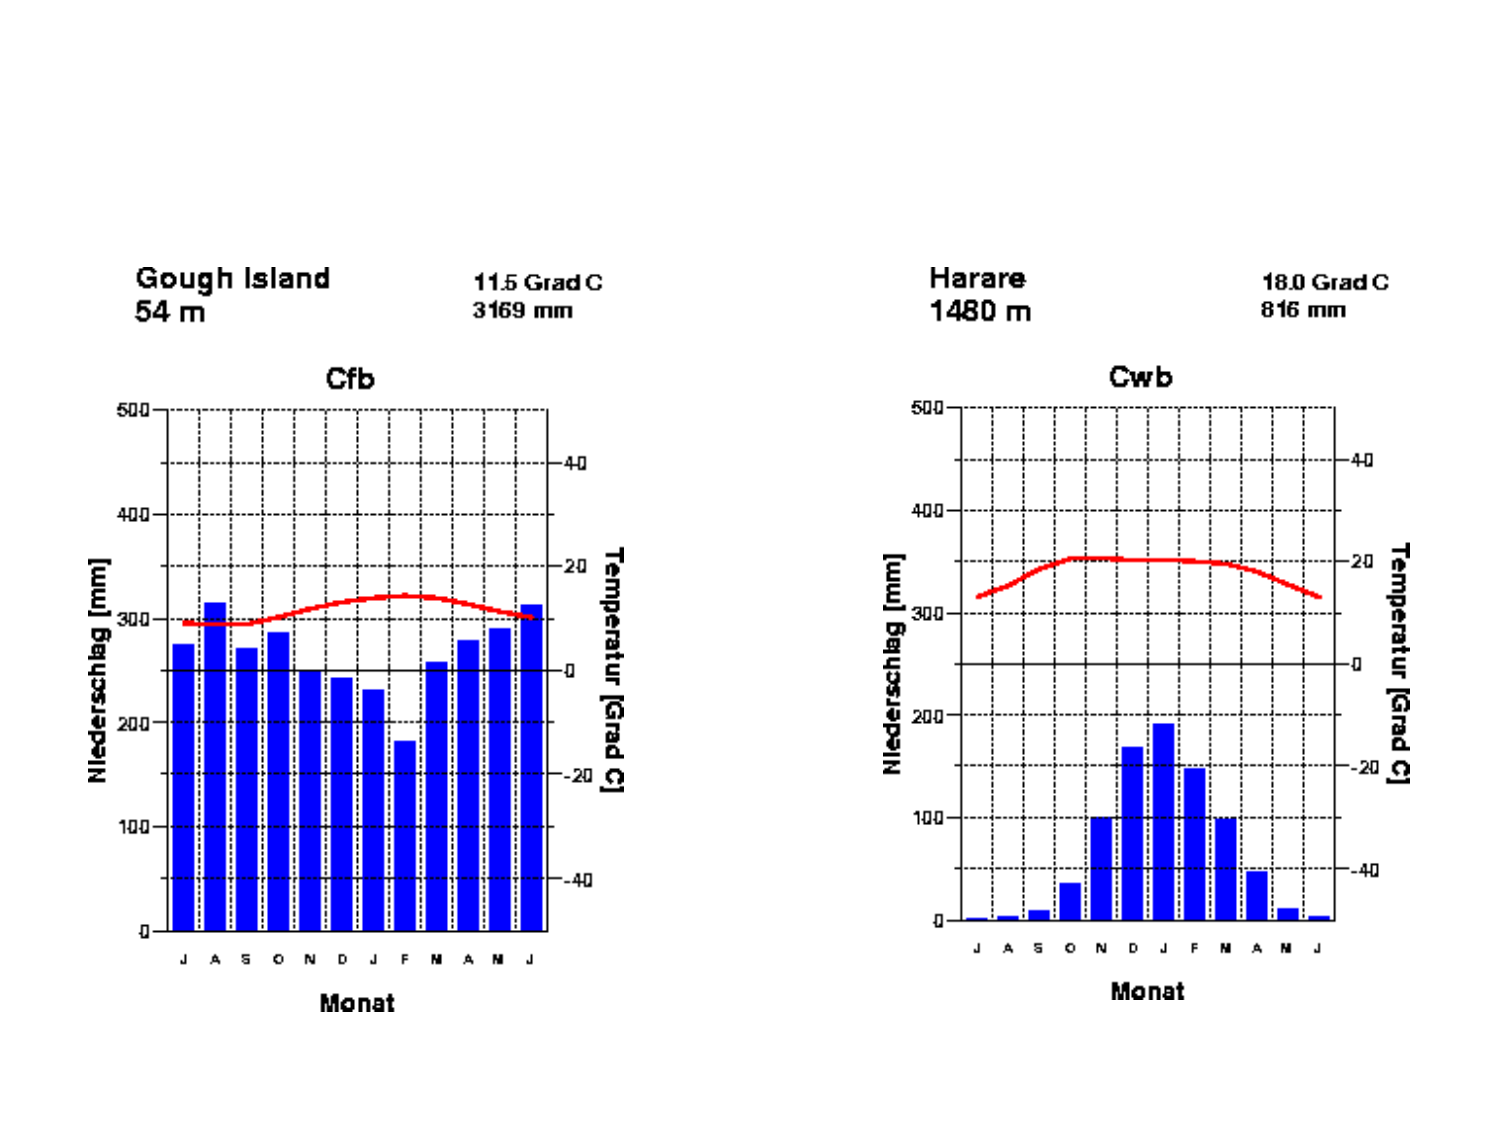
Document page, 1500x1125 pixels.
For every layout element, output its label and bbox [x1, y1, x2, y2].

picture [883, 267, 1410, 1000]
picture [88, 267, 624, 1012]
